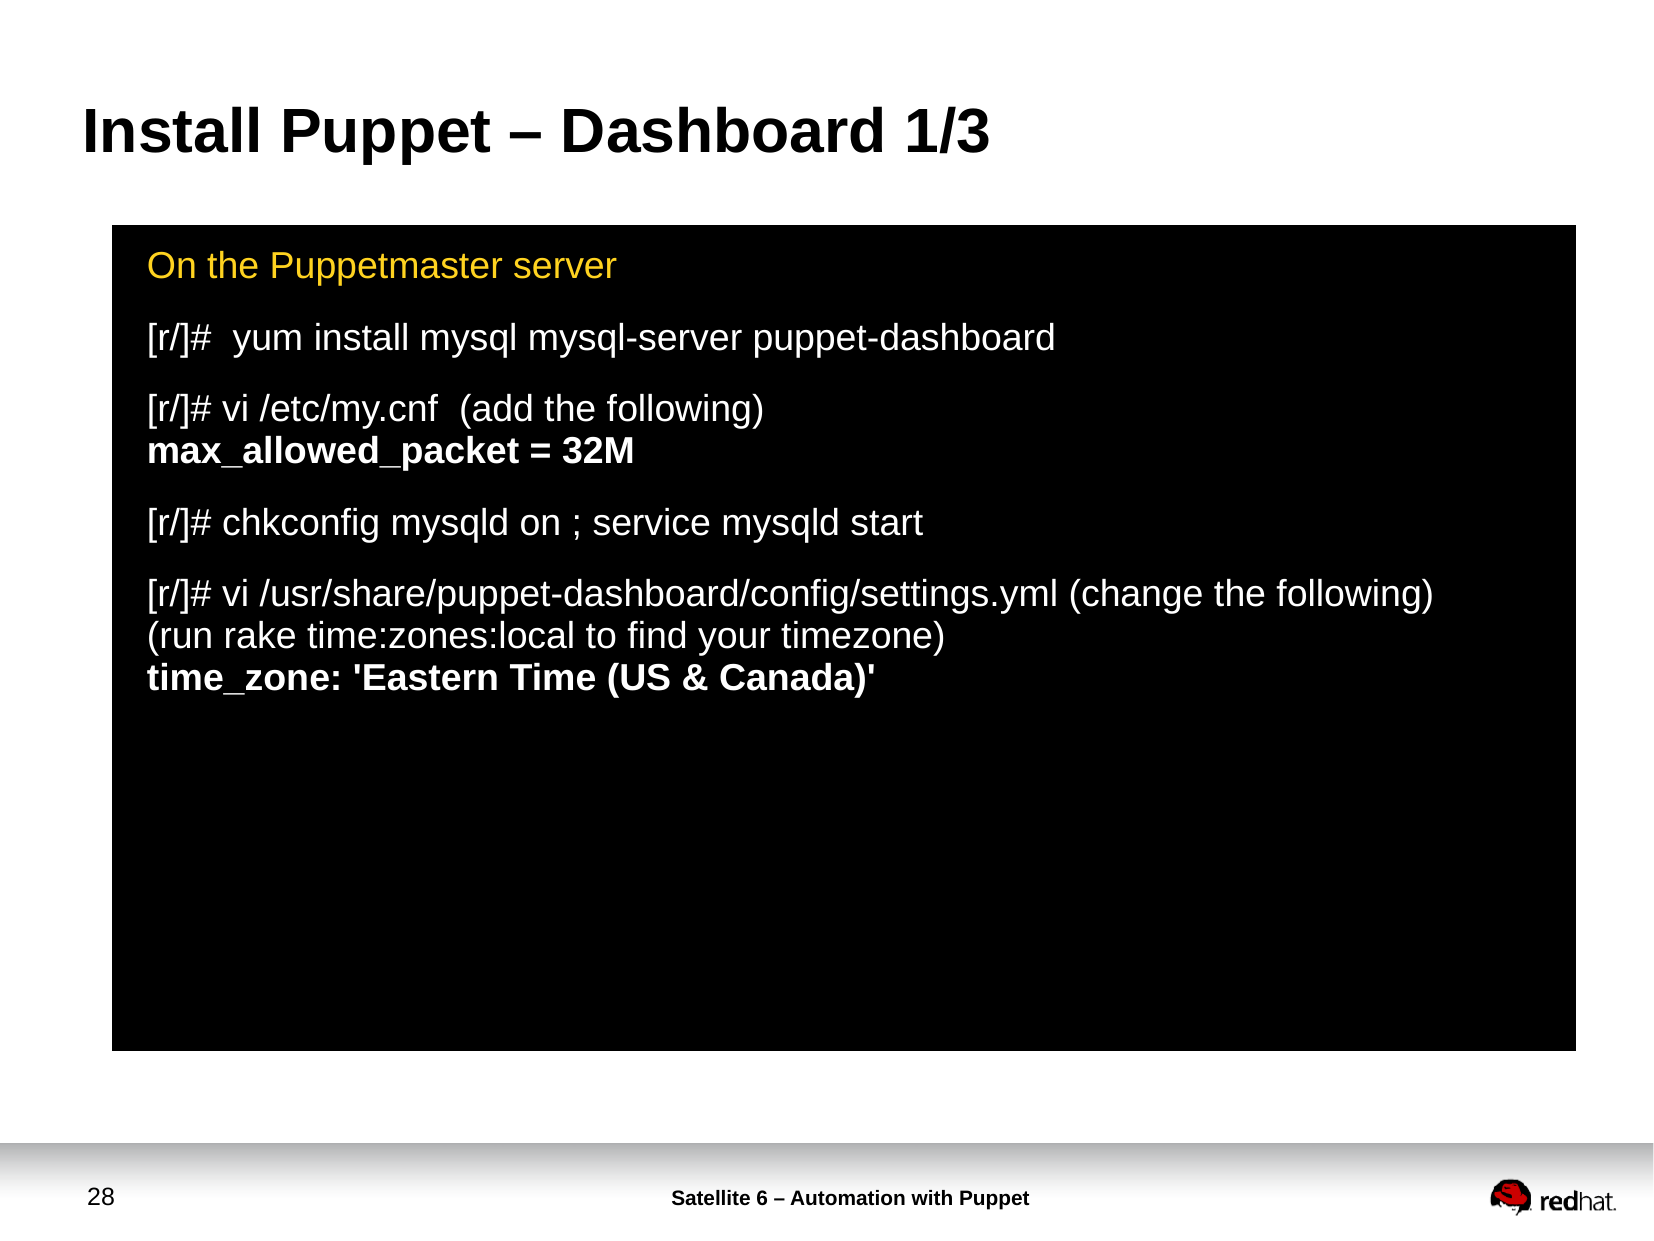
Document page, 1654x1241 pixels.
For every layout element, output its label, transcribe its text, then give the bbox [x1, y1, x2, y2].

title Install Puppet – Dashboard 1/3 [82, 37, 1571, 226]
picture [0, 1143, 1654, 1241]
list On the Puppetmaster server [r/]# yum install mysql mysql-server puppet-dashboard [r/]# vi /etc/my.cnf (add the following) max_allowed_packet = 32M [r/]# chkconfig mysqld on ; service mysqld start [r/]# vi /usr/share/puppet-dashboard/config/settings.yml (change the following) (run rake time:zones:local to find your timezone) time_zone: 'Eastern Time (US & Canada)' [86, 244, 1576, 1149]
text_box [112, 225, 1576, 244]
